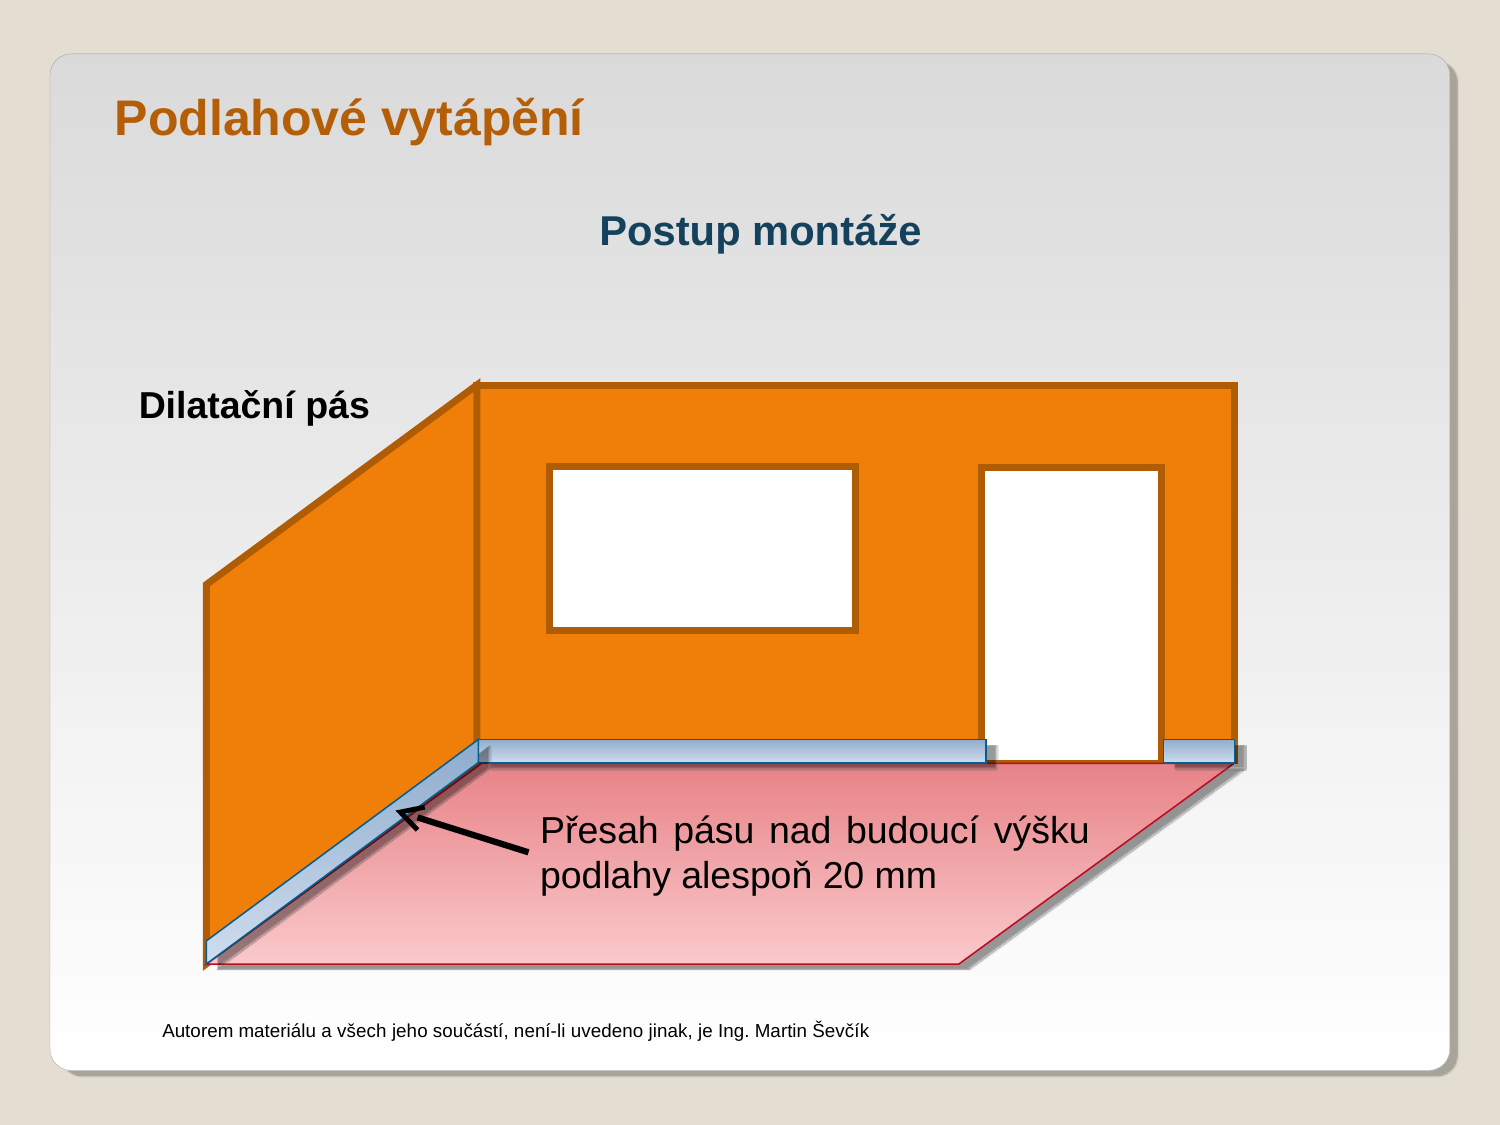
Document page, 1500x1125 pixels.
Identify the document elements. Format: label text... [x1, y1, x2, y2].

text_box Dilatační pás [123, 373, 1365, 434]
text_box Autorem materiálu a všech jeho součástí, není-li uvedeno jinak, je Ing. Martin Ševčík [147, 1011, 1365, 1050]
text_box Postup montáže [584, 196, 1069, 262]
text_box Podlahové vytápění [100, 78, 904, 154]
text_box [206, 385, 1235, 965]
text_box Přesah pásu nad budoucí výšku podlahy alespoň 20 mm [525, 798, 1105, 905]
